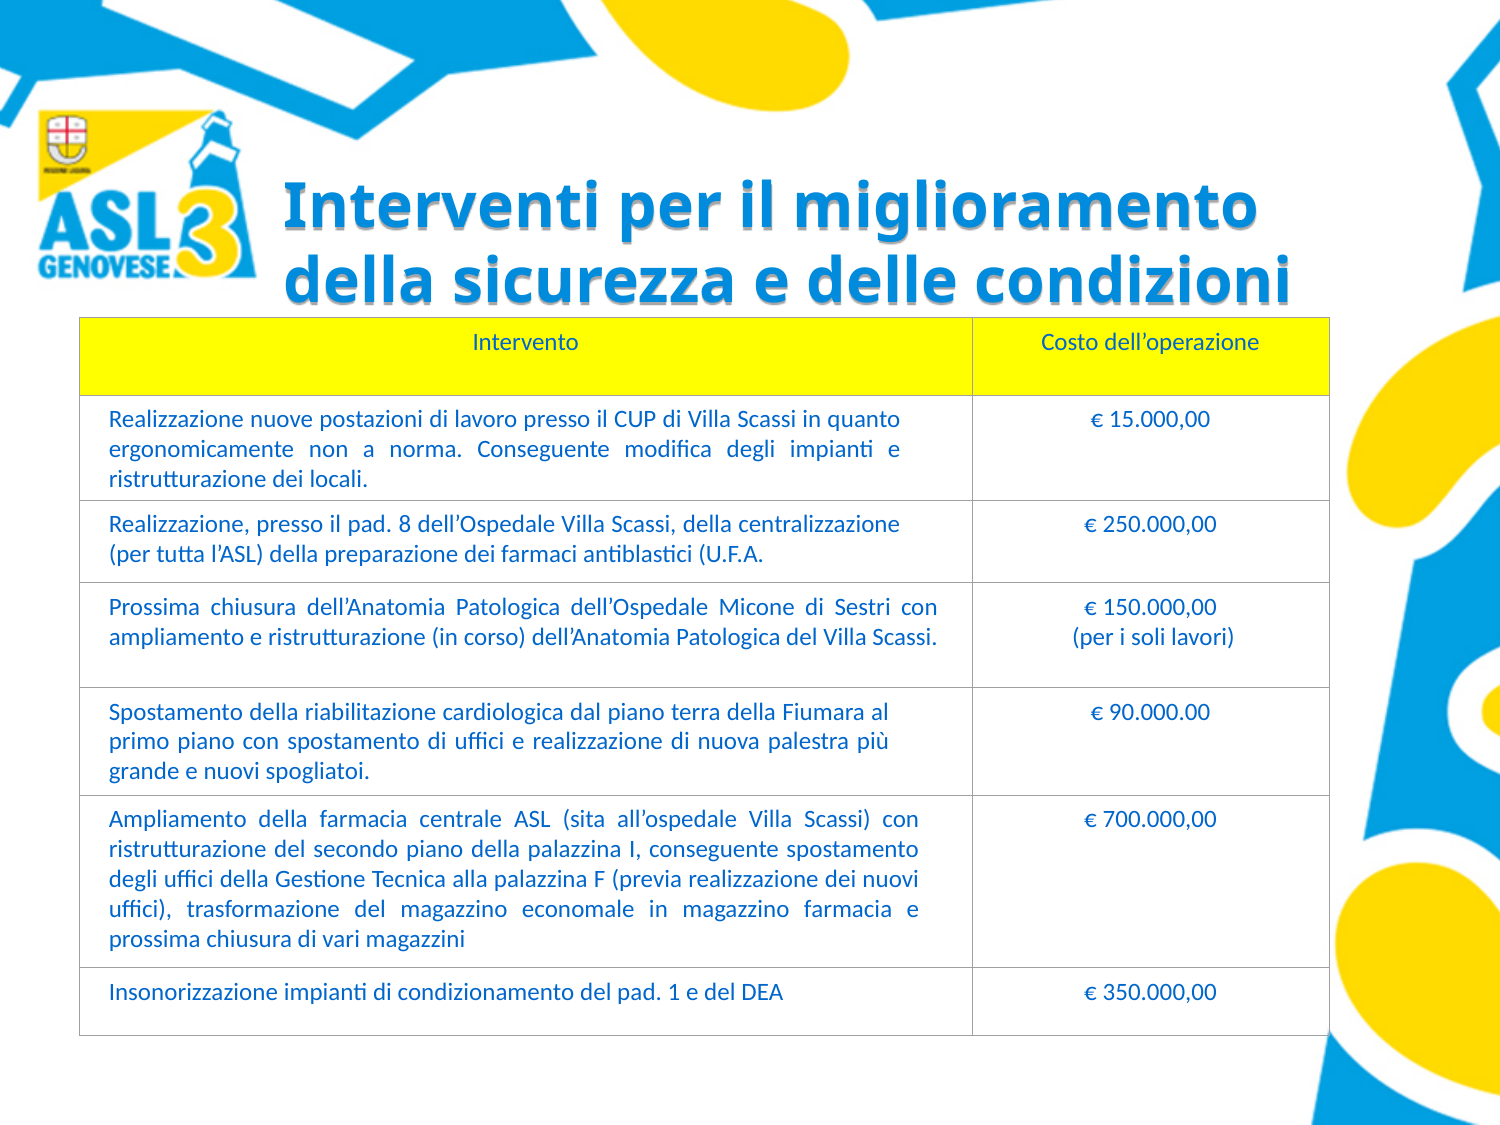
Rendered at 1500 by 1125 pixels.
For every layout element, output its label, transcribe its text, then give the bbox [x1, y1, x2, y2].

text_box € 250.000,00 [986, 501, 1315, 582]
text_box € 150.000,00 (per i soli lavori) [986, 583, 1315, 687]
title Interventi per il miglioramento della sicurezza e delle condizioni di lavoro [268, 157, 1331, 274]
text_box [1315, 318, 1329, 395]
text_box € 90.000.00 [986, 688, 1315, 795]
text_box [958, 318, 972, 395]
text_box Intervento [94, 318, 958, 395]
text_box € 350.000,00 [986, 968, 1315, 1035]
text_box € 700.000,00 [986, 796, 1315, 967]
text_box Prossima chiusura dell’Anatomia Patologica dell’Ospedale Micone di Sestri con ampliamento e ristrutturazione (in corso) dell’Anatomia Patologica del Villa Scassi. [94, 583, 958, 687]
text_box [80, 318, 94, 395]
text_box Realizzazione nuove postazioni di lavoro presso il CUP di Villa Scassi in quanto ergonomicamente non a norma. Conseguente modifica degli impianti e ristrutturazione dei locali. [94, 396, 958, 500]
text_box Costo dell’operazione [986, 318, 1315, 395]
text_box Spostamento della riabilitazione cardiologica dal piano terra della Fiumara al primo piano con spostamento di uffici e realizzazione di nuova palestra più grande e nuovi spogliatoi. [94, 688, 958, 795]
text_box [973, 318, 986, 395]
text_box € 15.000,00 [986, 396, 1315, 500]
text_box Realizzazione, presso il pad. 8 dell’Ospedale Villa Scassi, della centralizzazione (per tutta l’ASL) della preparazione dei farmaci antiblastici (U.F.A. [94, 501, 958, 582]
text_box Insonorizzazione impianti di condizionamento del pad. 1 e del DEA [94, 968, 958, 1035]
text_box Ampliamento della farmacia centrale ASL (sita all’ospedale Villa Scassi) con ristrutturazione del secondo piano della palazzina I, conseguente spostamento degli uffici della Gestione Tecnica alla palazzina F (previa realizzazione dei nuovi uffici), trasformazione del magazzino economale in magazzino farmacia e prossima chiusura di vari magazzini [94, 796, 958, 967]
